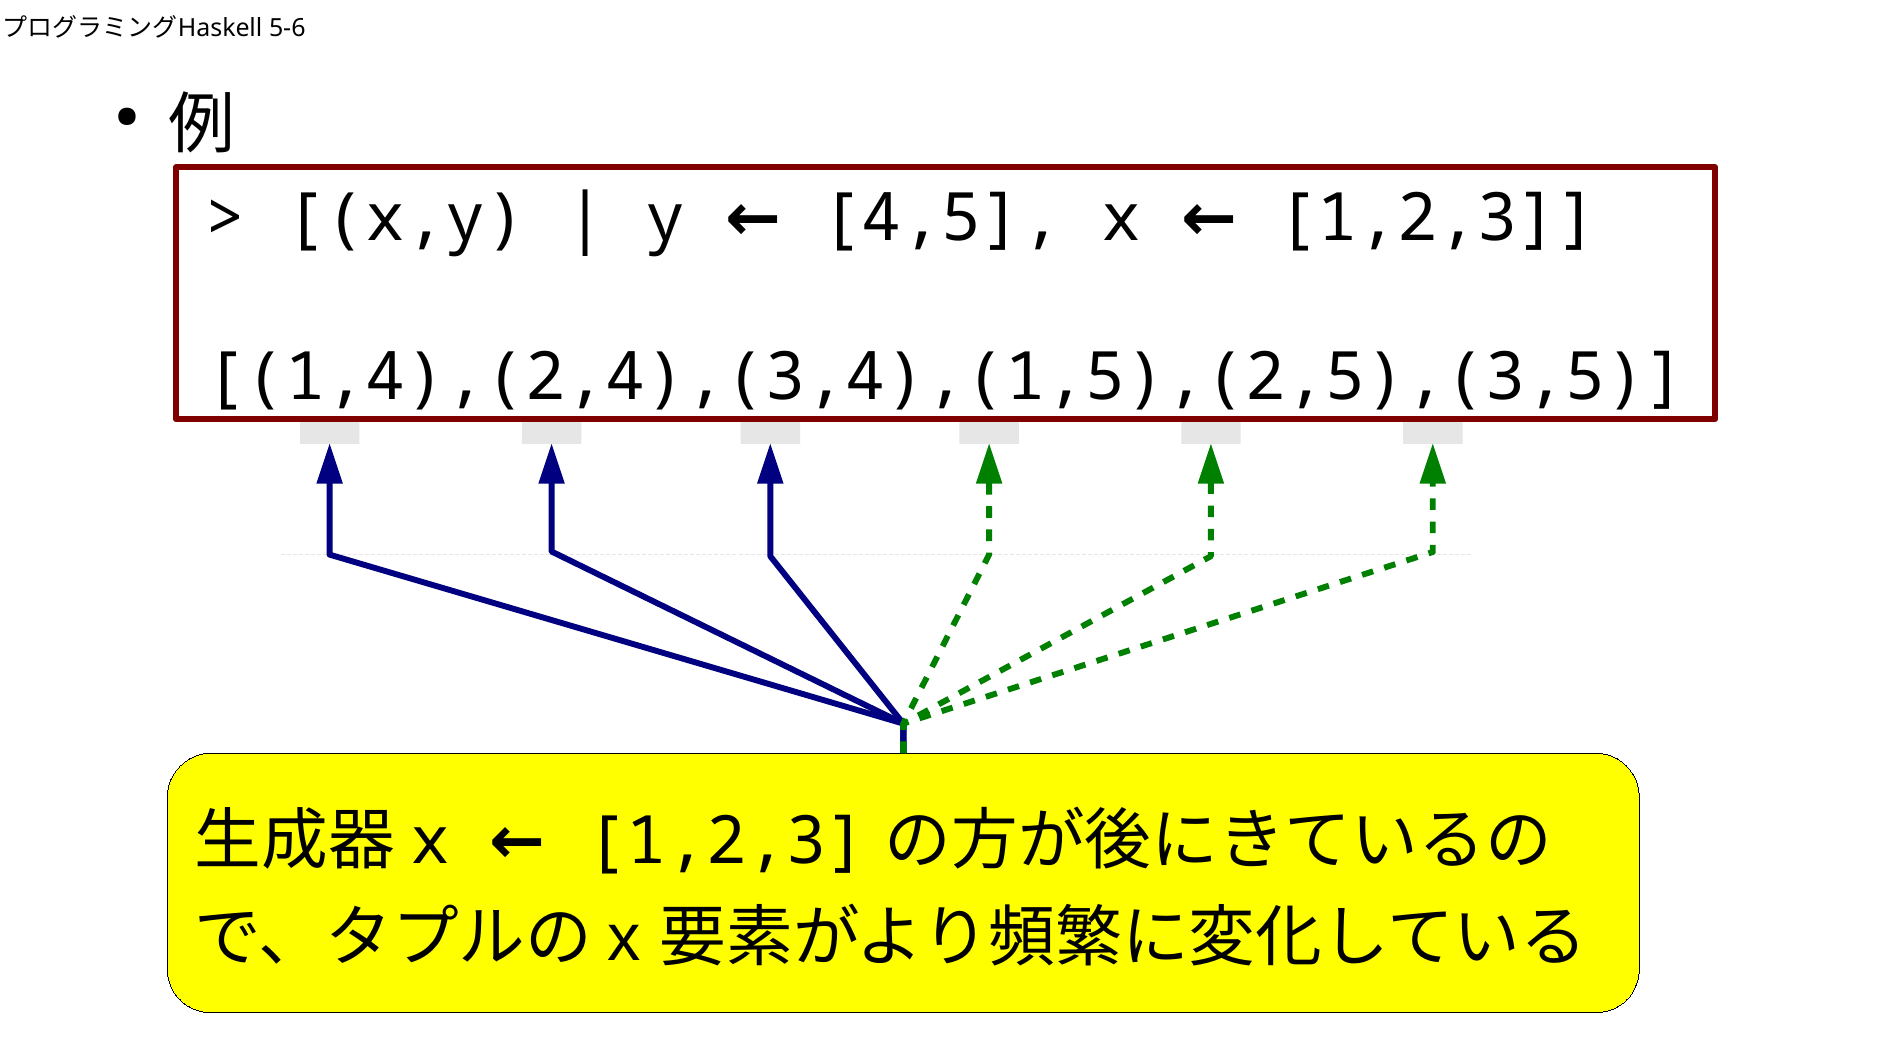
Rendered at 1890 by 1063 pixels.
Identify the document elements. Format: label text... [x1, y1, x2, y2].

list 例 [94, 66, 1796, 141]
text_box > [(x,y) | y ← [4,5], x ← [1,2,3]] [(1,4),(2,4),(3,4),(1,5),(2,5),(3,5)] [175, 167, 1716, 420]
text_box [300, 420, 360, 444]
text_box [959, 420, 1019, 444]
text_box [1403, 420, 1463, 444]
text_box [521, 420, 582, 444]
text_box 生成器 x ← [1,2,3] の方が後にきているので、タプルの x 要素がより頻繁に変化している [167, 753, 1640, 1013]
text_box [740, 420, 801, 444]
text_box [1181, 420, 1241, 444]
